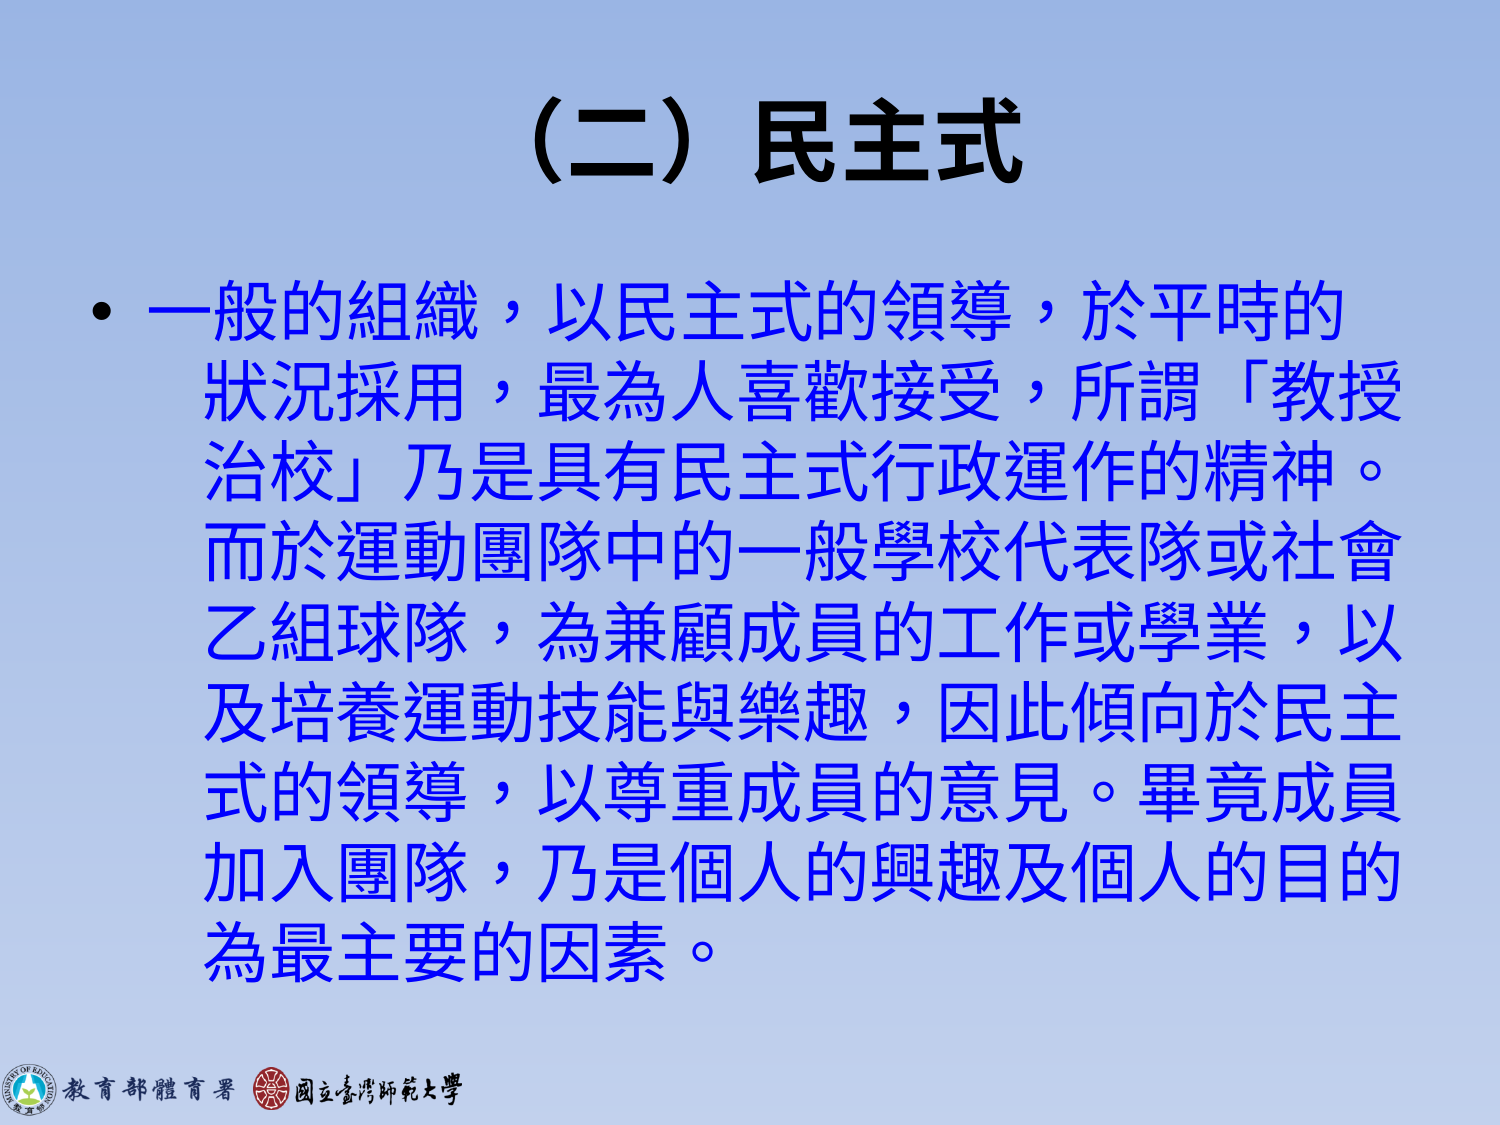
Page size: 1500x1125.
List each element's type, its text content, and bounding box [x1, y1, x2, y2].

title （二）民主式 [75, 45, 1426, 233]
list 一般的組織，以民主式的領導，於平時的狀況採用，最為人喜歡接受，所謂「教授治校」乃是具有民主式行政運作的精神。而於運動團隊中的一般學校代表隊或社會乙組球隊，為兼顧成員的工作或學業，以及培養運動技能與樂趣，因此傾向於民主式的領導，以尊重成員的意見。畢竟成員加入團隊，乃是個人的興趣及個人的目的為最主要的因素。 [75, 262, 1426, 1005]
